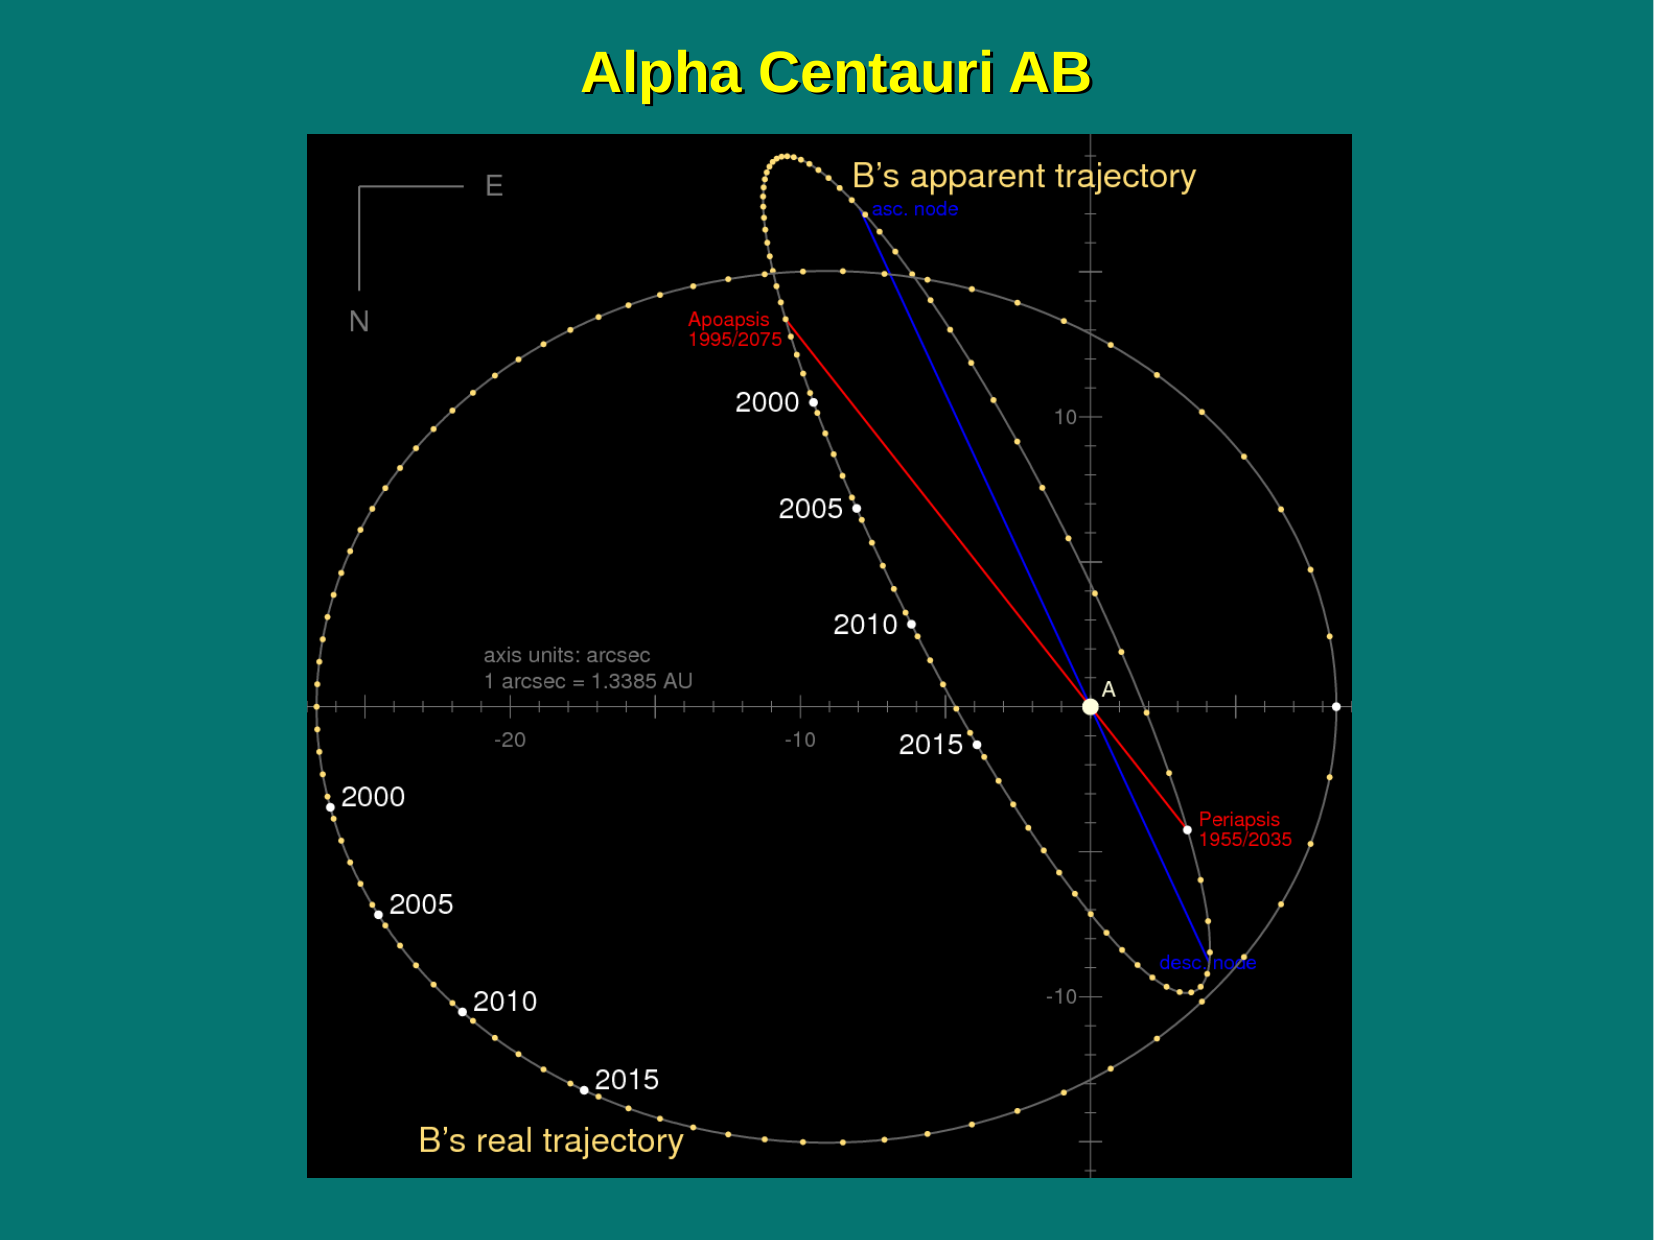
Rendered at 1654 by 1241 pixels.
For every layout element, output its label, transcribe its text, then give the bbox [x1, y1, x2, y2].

picture [307, 134, 1352, 1178]
title Alpha Centauri AB [131, 13, 1544, 130]
